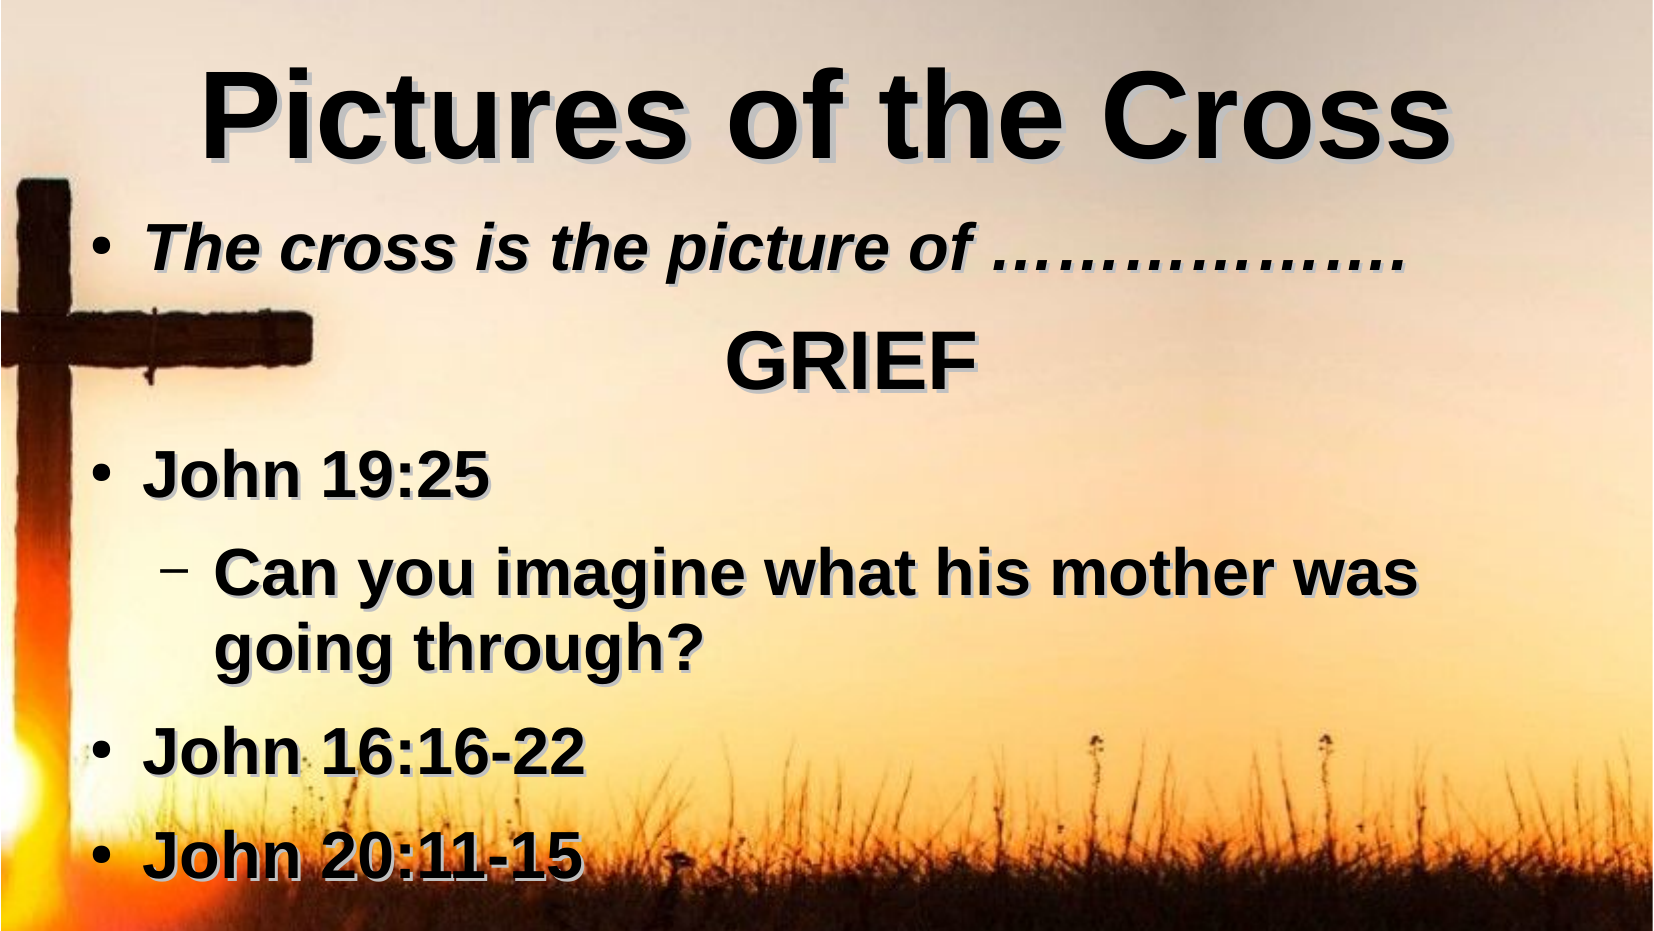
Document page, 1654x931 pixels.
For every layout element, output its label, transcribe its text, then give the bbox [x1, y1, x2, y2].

title Pictures of the Cross [82, 37, 1571, 193]
list The cross is the picture of ………………. GRIEF John 19:25 Can you imagine what his mother was going through? John 16:16-22 John 20:11-15 [71, 210, 1561, 908]
picture [1, 0, 1653, 931]
